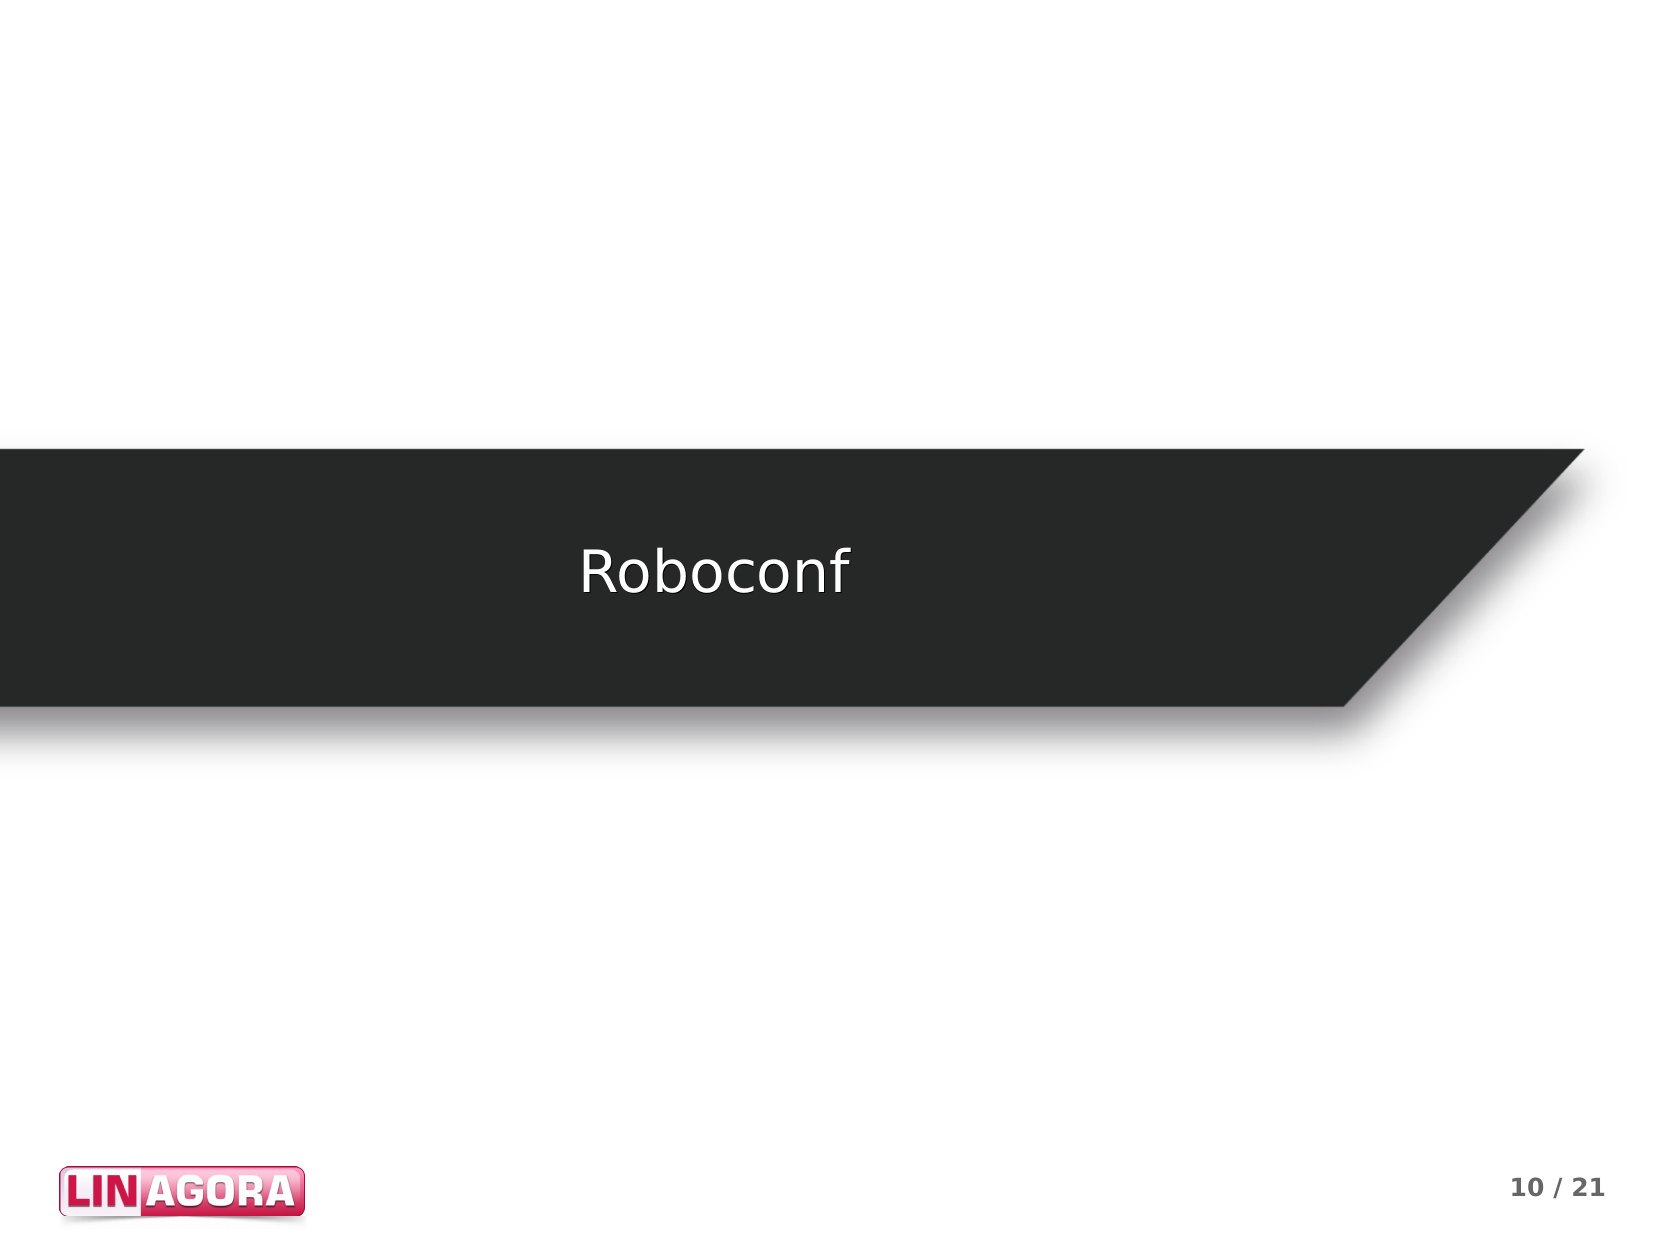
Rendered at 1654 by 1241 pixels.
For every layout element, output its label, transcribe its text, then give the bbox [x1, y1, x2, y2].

title Roboconf [82, 460, 1347, 686]
picture [0, 416, 1630, 792]
picture [59, 1166, 308, 1229]
